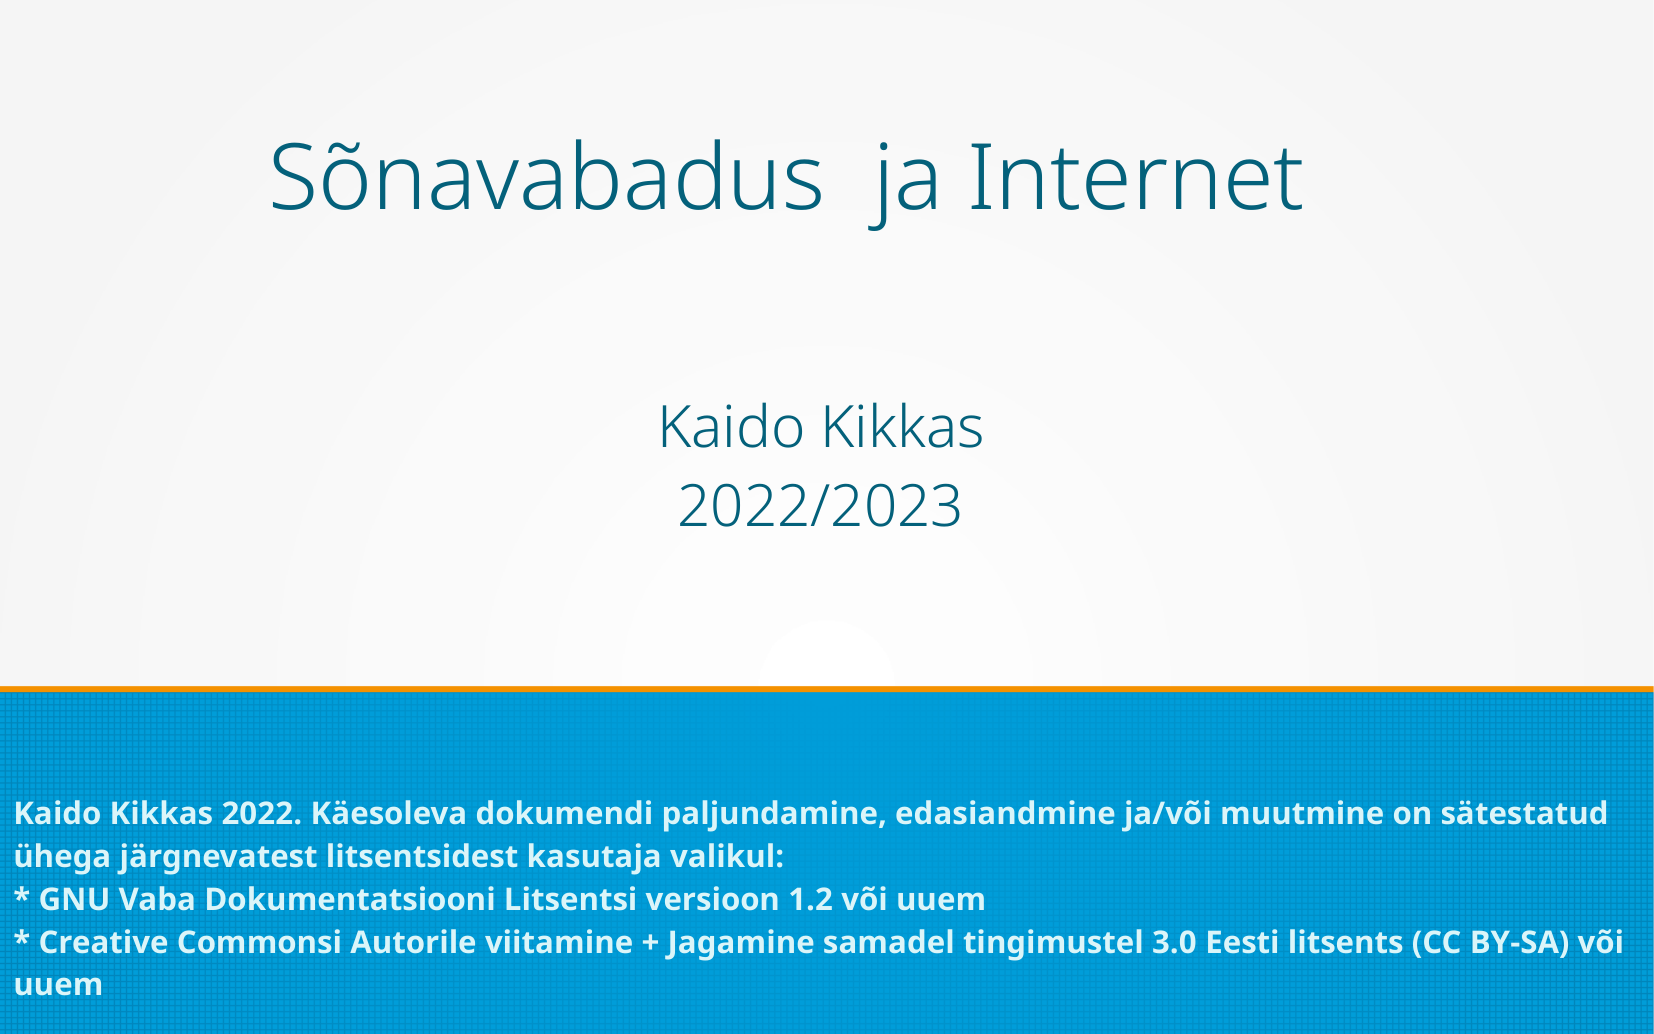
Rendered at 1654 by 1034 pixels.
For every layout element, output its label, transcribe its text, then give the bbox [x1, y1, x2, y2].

picture [0, 0, 1654, 692]
subtitle Kaido Kikkas 2022. Käesoleva dokumendi paljundamine, edasiandmine ja/või muutmine on sätestatud ühega järgnevatest litsentsidest kasutaja valikul: * GNU Vaba Dokumentatsiooni Litsentsi versioon 1.2 või uuem * Creative Commonsi Autorile viitamine + Jagamine samadel tingimustel 3.0 Eesti litsents (CC BY-SA) või uuem [13, 791, 1630, 1004]
title Sõnavabadus ja Internet [75, 37, 1501, 237]
title Kaido Kikkas 2022/2023 [259, 345, 1382, 544]
